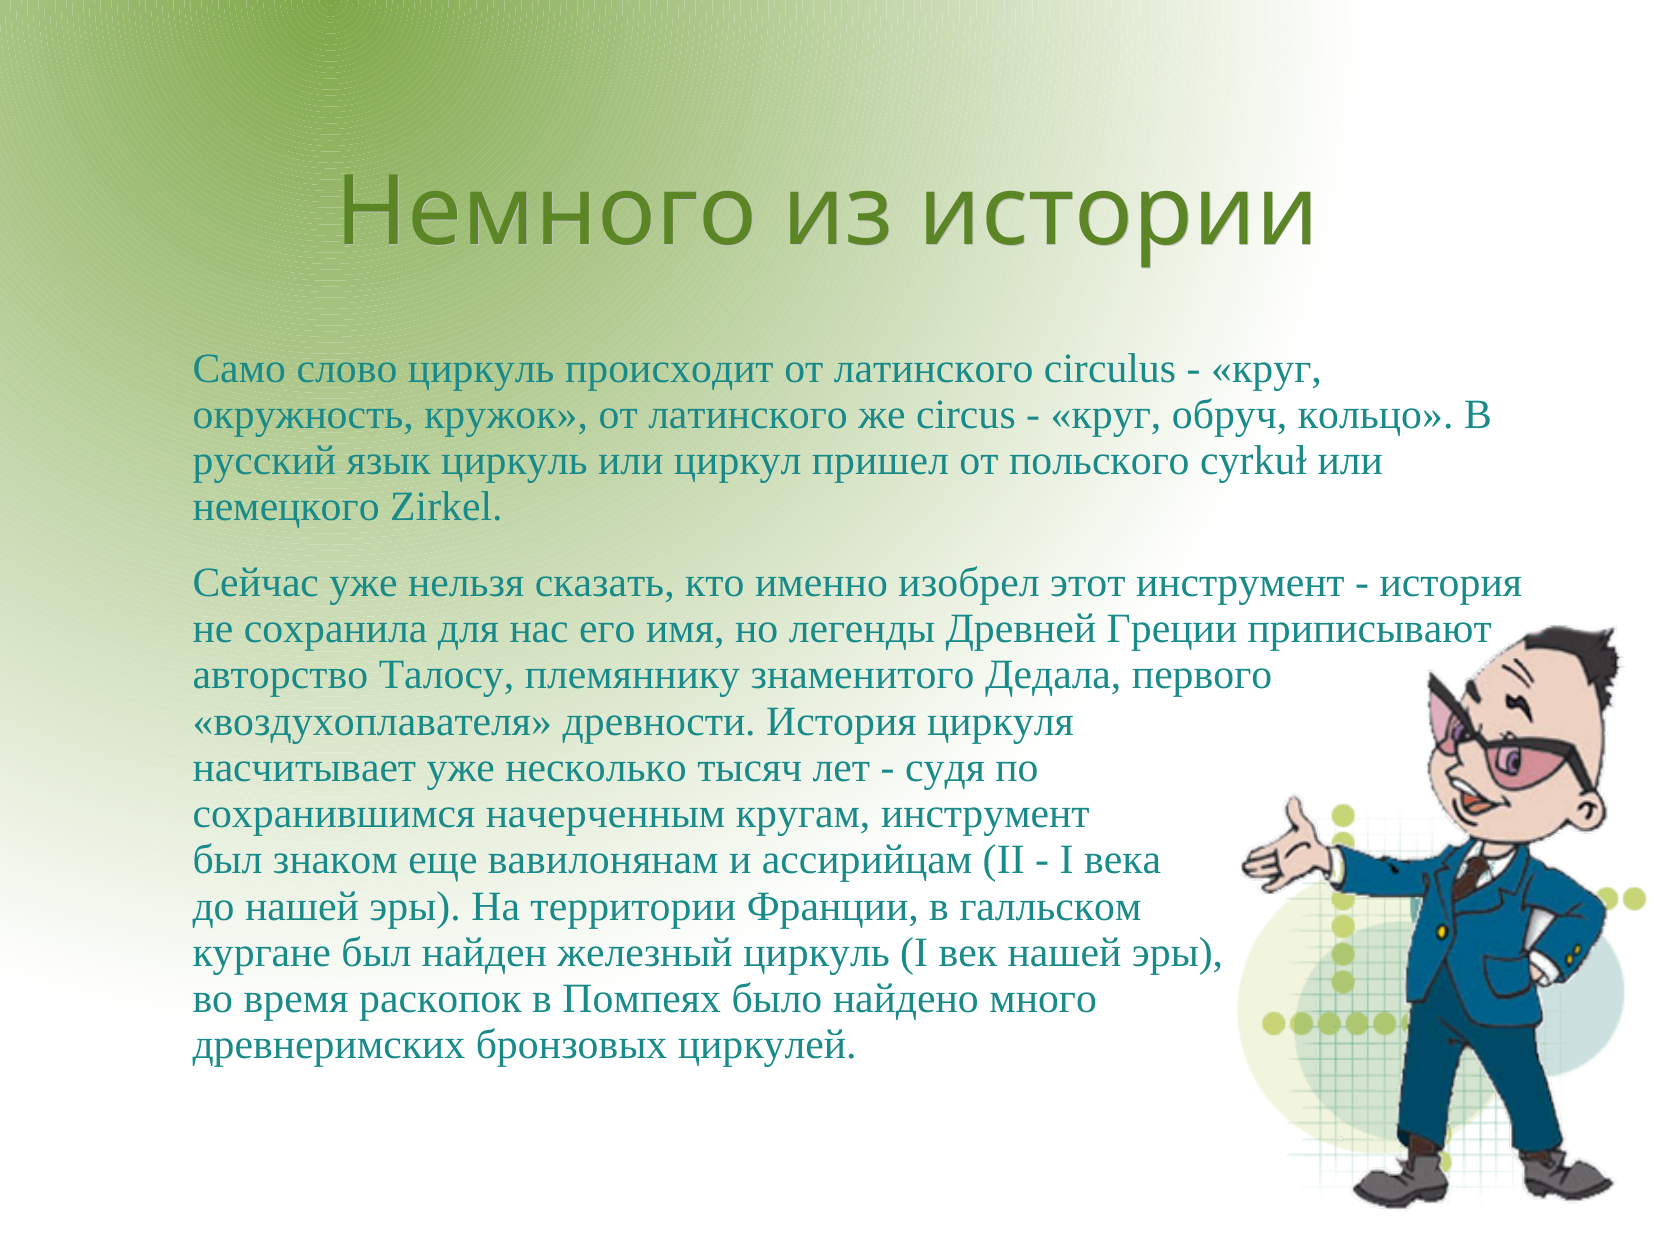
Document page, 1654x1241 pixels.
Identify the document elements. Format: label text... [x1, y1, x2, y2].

title Немного из истории [121, 102, 1534, 310]
picture [1224, 624, 1654, 1211]
list Само слово циркуль происходит от латинского circulus - «круг, окружность, кружок», от латинского же circus - «круг, обруч, кольцо». В русский язык циркуль или циркул пришел от польского cyrkuɫ или немецкого Zirkel. Сейчас уже нельзя сказать, кто именно изобрел этот инструмент - история не сохранила для нас его имя, но легенды Древней Греции приписывают авторство Талосу, племяннику знаменитого Дедала, первого «воздухоплавателя» древности. История циркуля насчитывает уже несколько тысяч лет - судя по сохранившимся начерченным кругам, инструмент был знаком еще вавилонянам и ассирийцам (II - I века до нашей эры). На территории Франции, в галльском кургане был найден железный циркуль (I век нашей эры), во время раскопок в Помпеях было найдено много древнеримских бронзовых циркулей. [121, 344, 1534, 1127]
